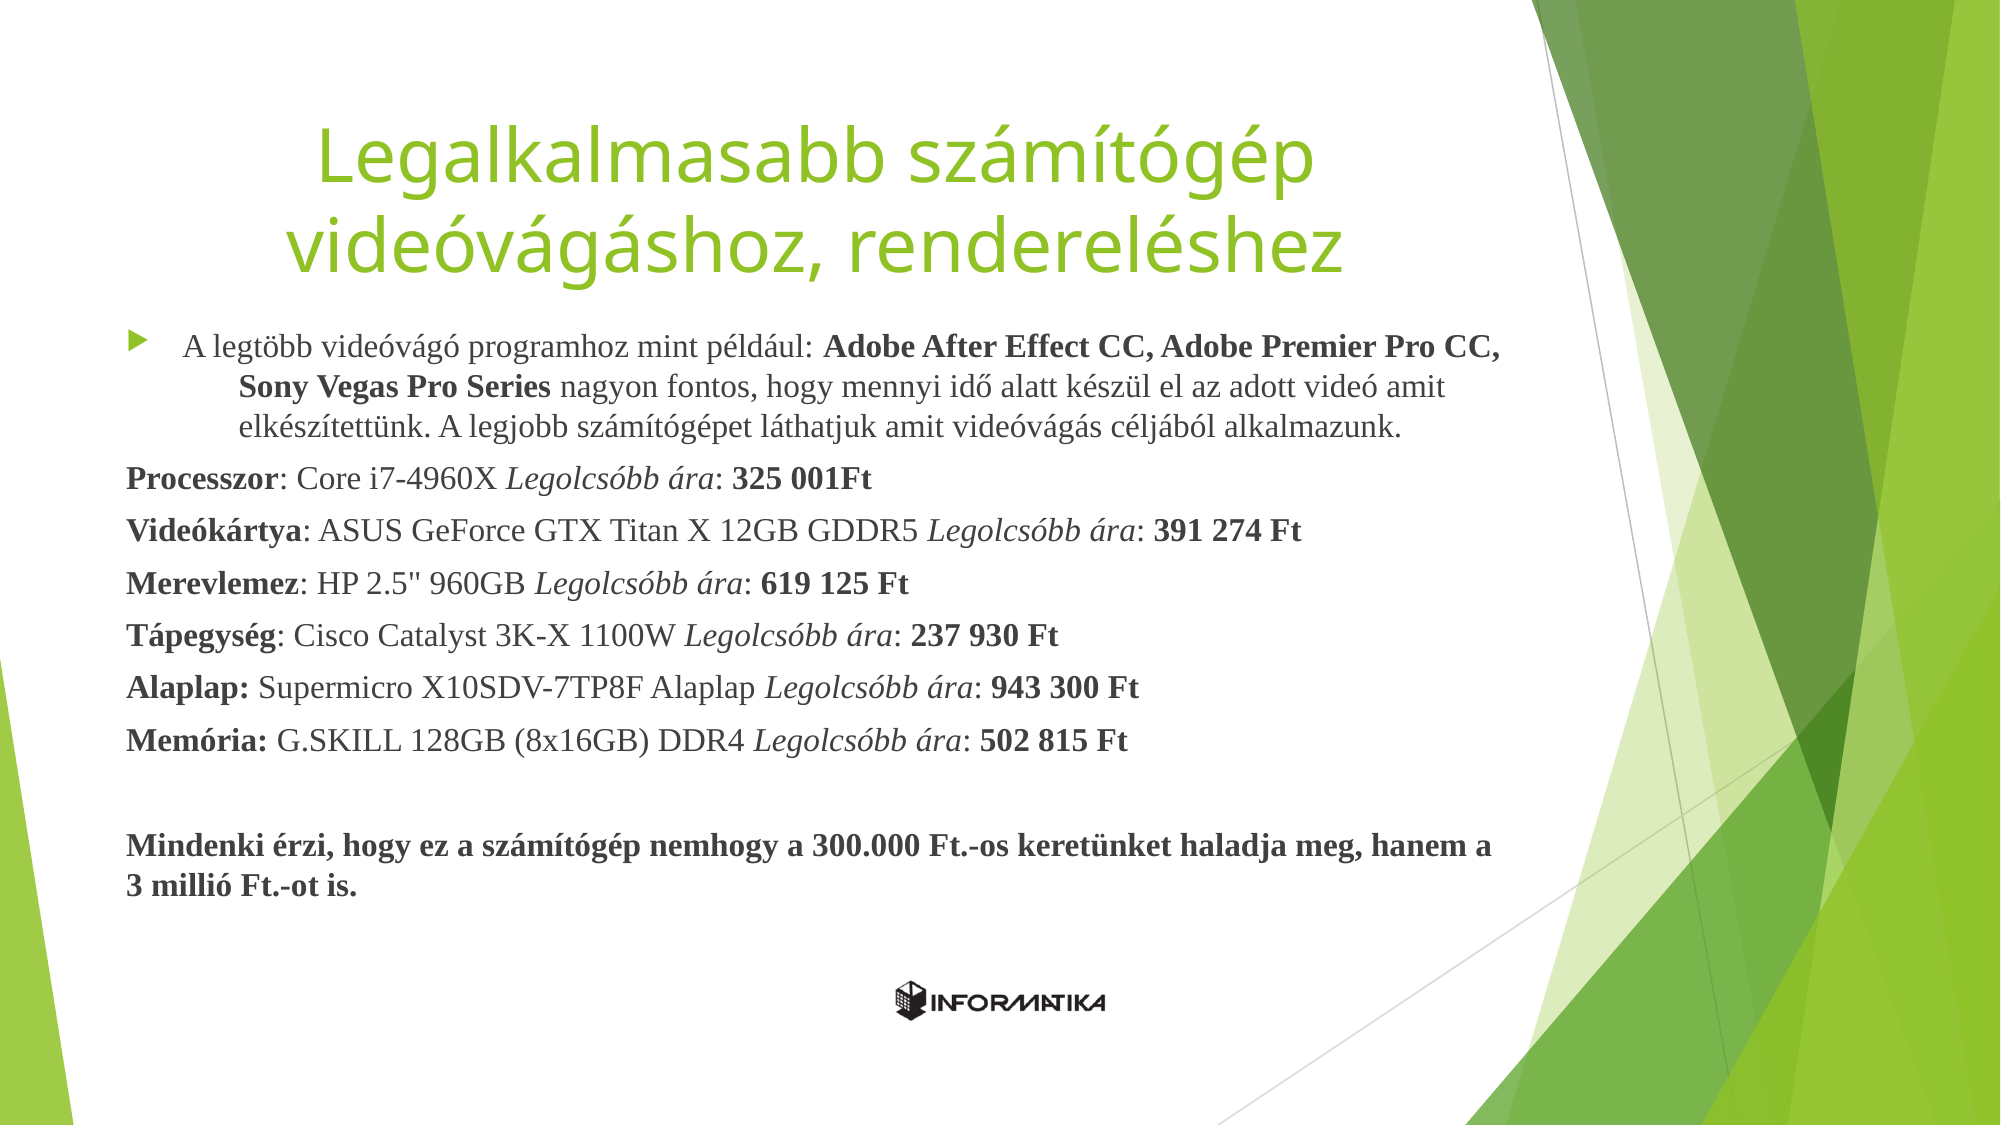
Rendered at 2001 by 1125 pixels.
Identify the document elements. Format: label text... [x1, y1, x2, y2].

list A legtöbb videóvágó programhoz mint például: Adobe After Effect CC, Adobe Premier Pro CC, Sony Vegas Pro Series nagyon fontos, hogy mennyi idő alatt készül el az adott videó amit elkészítettünk. A legjobb számítógépet láthatjuk amit videóvágás céljából alkalmazunk. Processzor: Core i7-4960X Legolcsóbb ára: 325 001Ft Videókártya: ASUS GeForce GTX Titan X 12GB GDDR5 Legolcsóbb ára: 391 274 Ft Merevlemez: HP 2.5" 960GB Legolcsóbb ára: 619 125 Ft Tápegység: Cisco Catalyst 3K-X 1100W Legolcsóbb ára: 237 930 Ft Alaplap: Supermicro X10SDV-7TP8F Alaplap Legolcsóbb ára: 943 300 Ft Memória: G.SKILL 128GB (8x16GB) DDR4 Legolcsóbb ára: 502 815 Ft Mindenki érzi, hogy ez a számítógép nemhogy a 300.000 Ft.-os keretünket haladja meg, hanem a 3 millió Ft.-ot is. [111, 316, 1522, 954]
title Legalkalmasabb számítógép videóvágáshoz, rendereléshez [111, 99, 1522, 316]
picture [892, 892, 1108, 1108]
